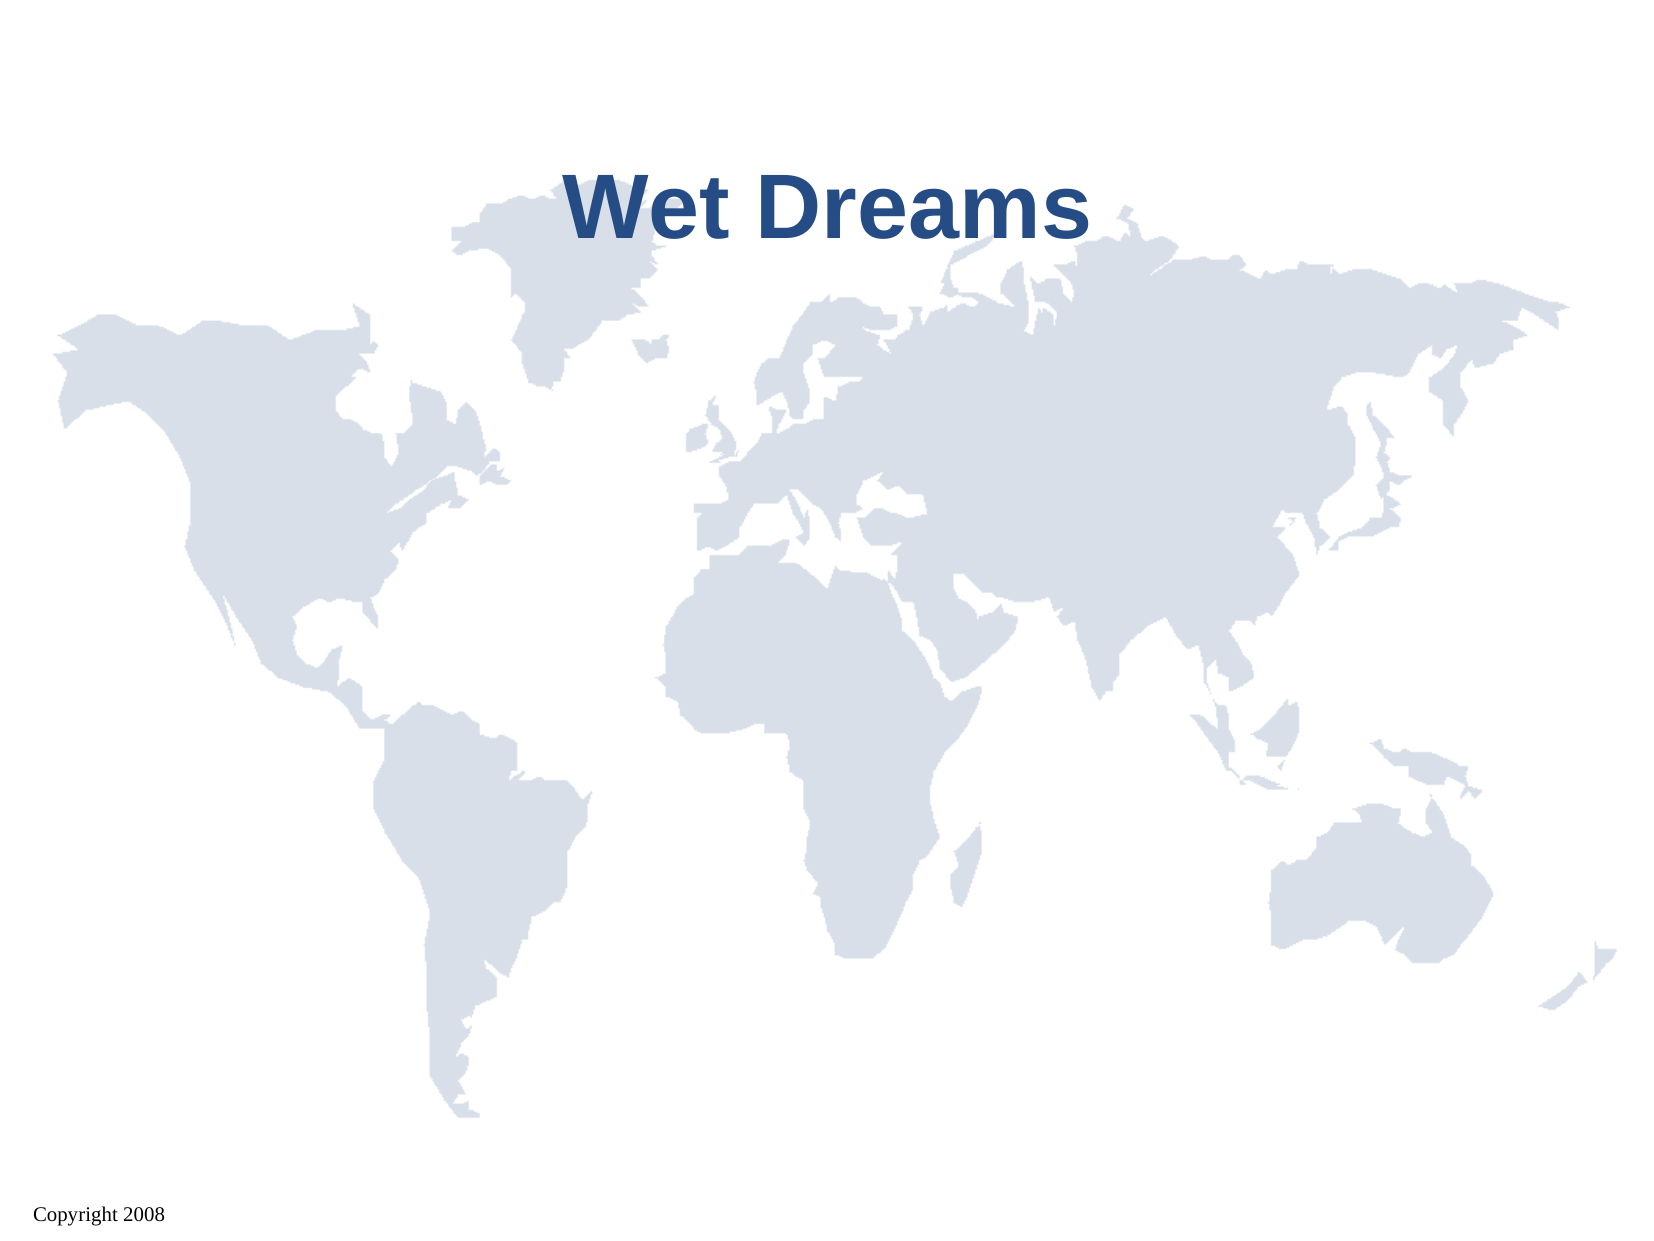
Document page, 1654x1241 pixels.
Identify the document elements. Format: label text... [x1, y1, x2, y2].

picture [28, 99, 1645, 1154]
title Wet Dreams [121, 102, 1534, 311]
